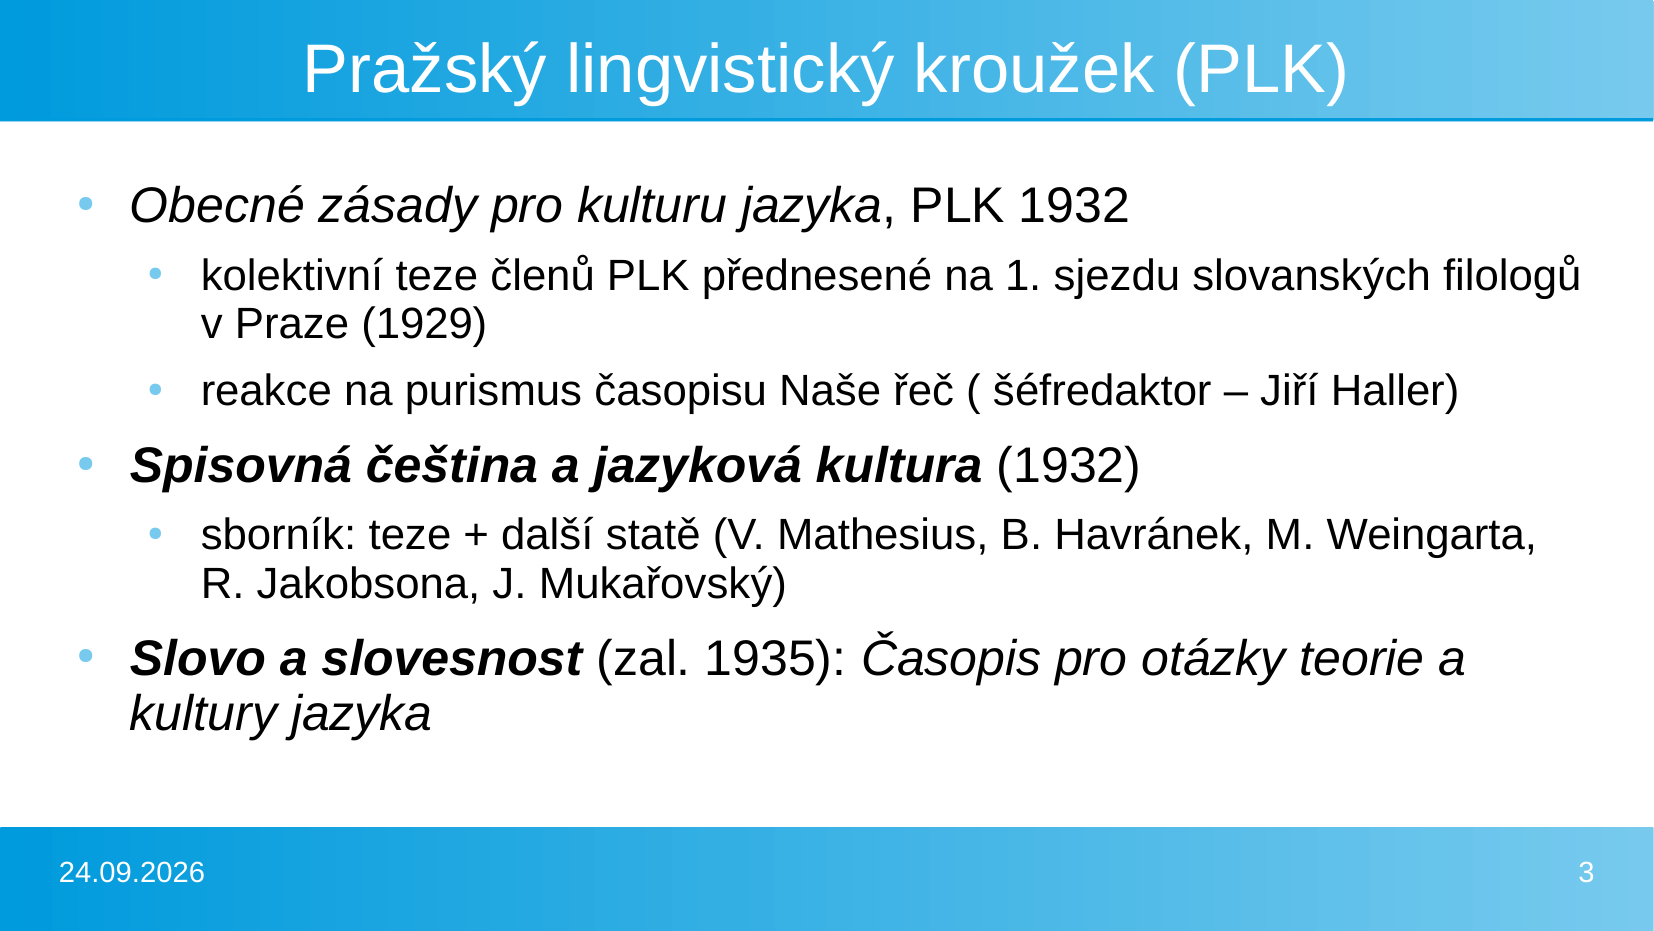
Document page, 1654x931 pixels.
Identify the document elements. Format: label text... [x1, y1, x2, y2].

list Obecné zásady pro kulturu jazyka, PLK 1932 kolektivní teze členů PLK přednesené na 1. sjezdu slovanských filologů v Praze (1929) reakce na purismus časopisu Naše řeč ( šéfredaktor – Jiří Haller) Spisovná čeština a jazyková kultura (1932) sborník: teze + další statě (V. Mathesius, B. Havránek, M. Weingarta, R. Jakobsona, J. Mukařovský) Slovo a slovesnost (zal. 1935): Časopis pro otázky teorie a kultury jazyka [59, 177, 1595, 768]
title Pražský lingvistický kroužek (PLK) [59, 29, 1595, 108]
